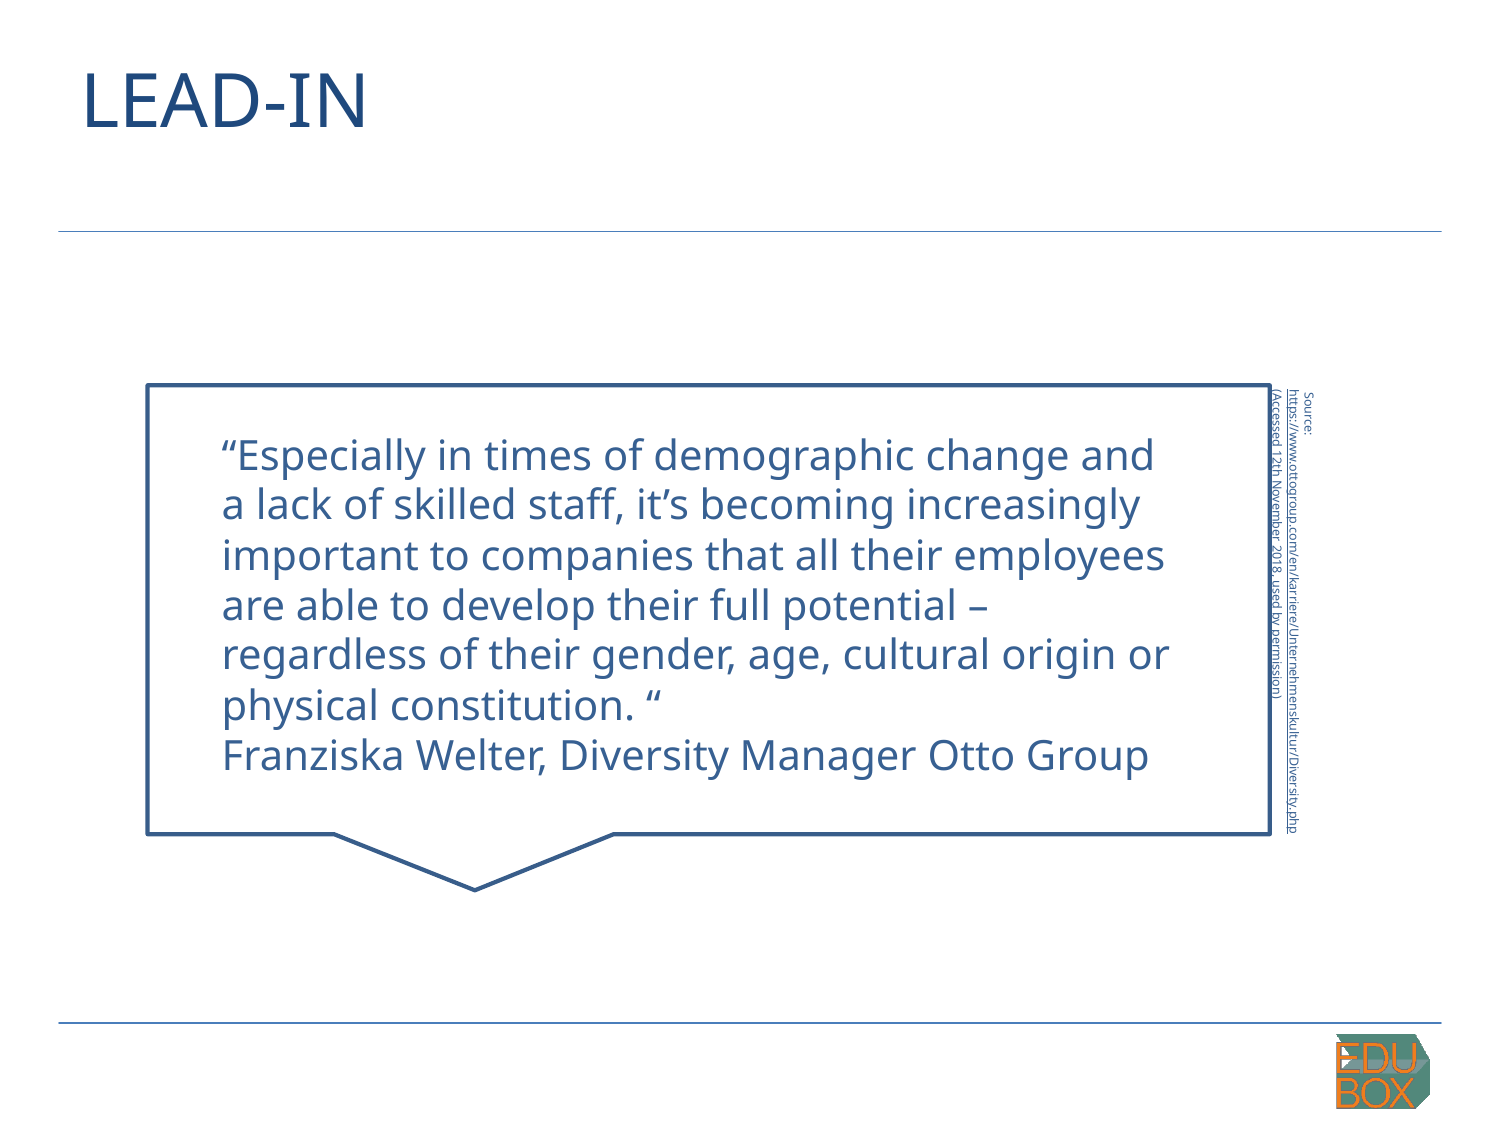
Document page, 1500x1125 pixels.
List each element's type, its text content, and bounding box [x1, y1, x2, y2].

title LEAD-IN [64, 42, 1040, 153]
text_box [147, 385, 1270, 891]
text_box “Especially in times of demographic change and a lack of skilled staff, it’s becoming increasingly important to companies that all their employees are able to develop their full potential – regardless of their gender, age, cultural origin or physical constitution. “ Franziska Welter, Diversity Manager Otto Group [206, 420, 1188, 790]
text_box Source: https://www.ottogroup.com/en/karriere/Unternehmenskultur/Diversity.php (Accessed 12th November 2018, used by permission) [1277, 374, 1325, 871]
picture [1328, 1028, 1437, 1114]
